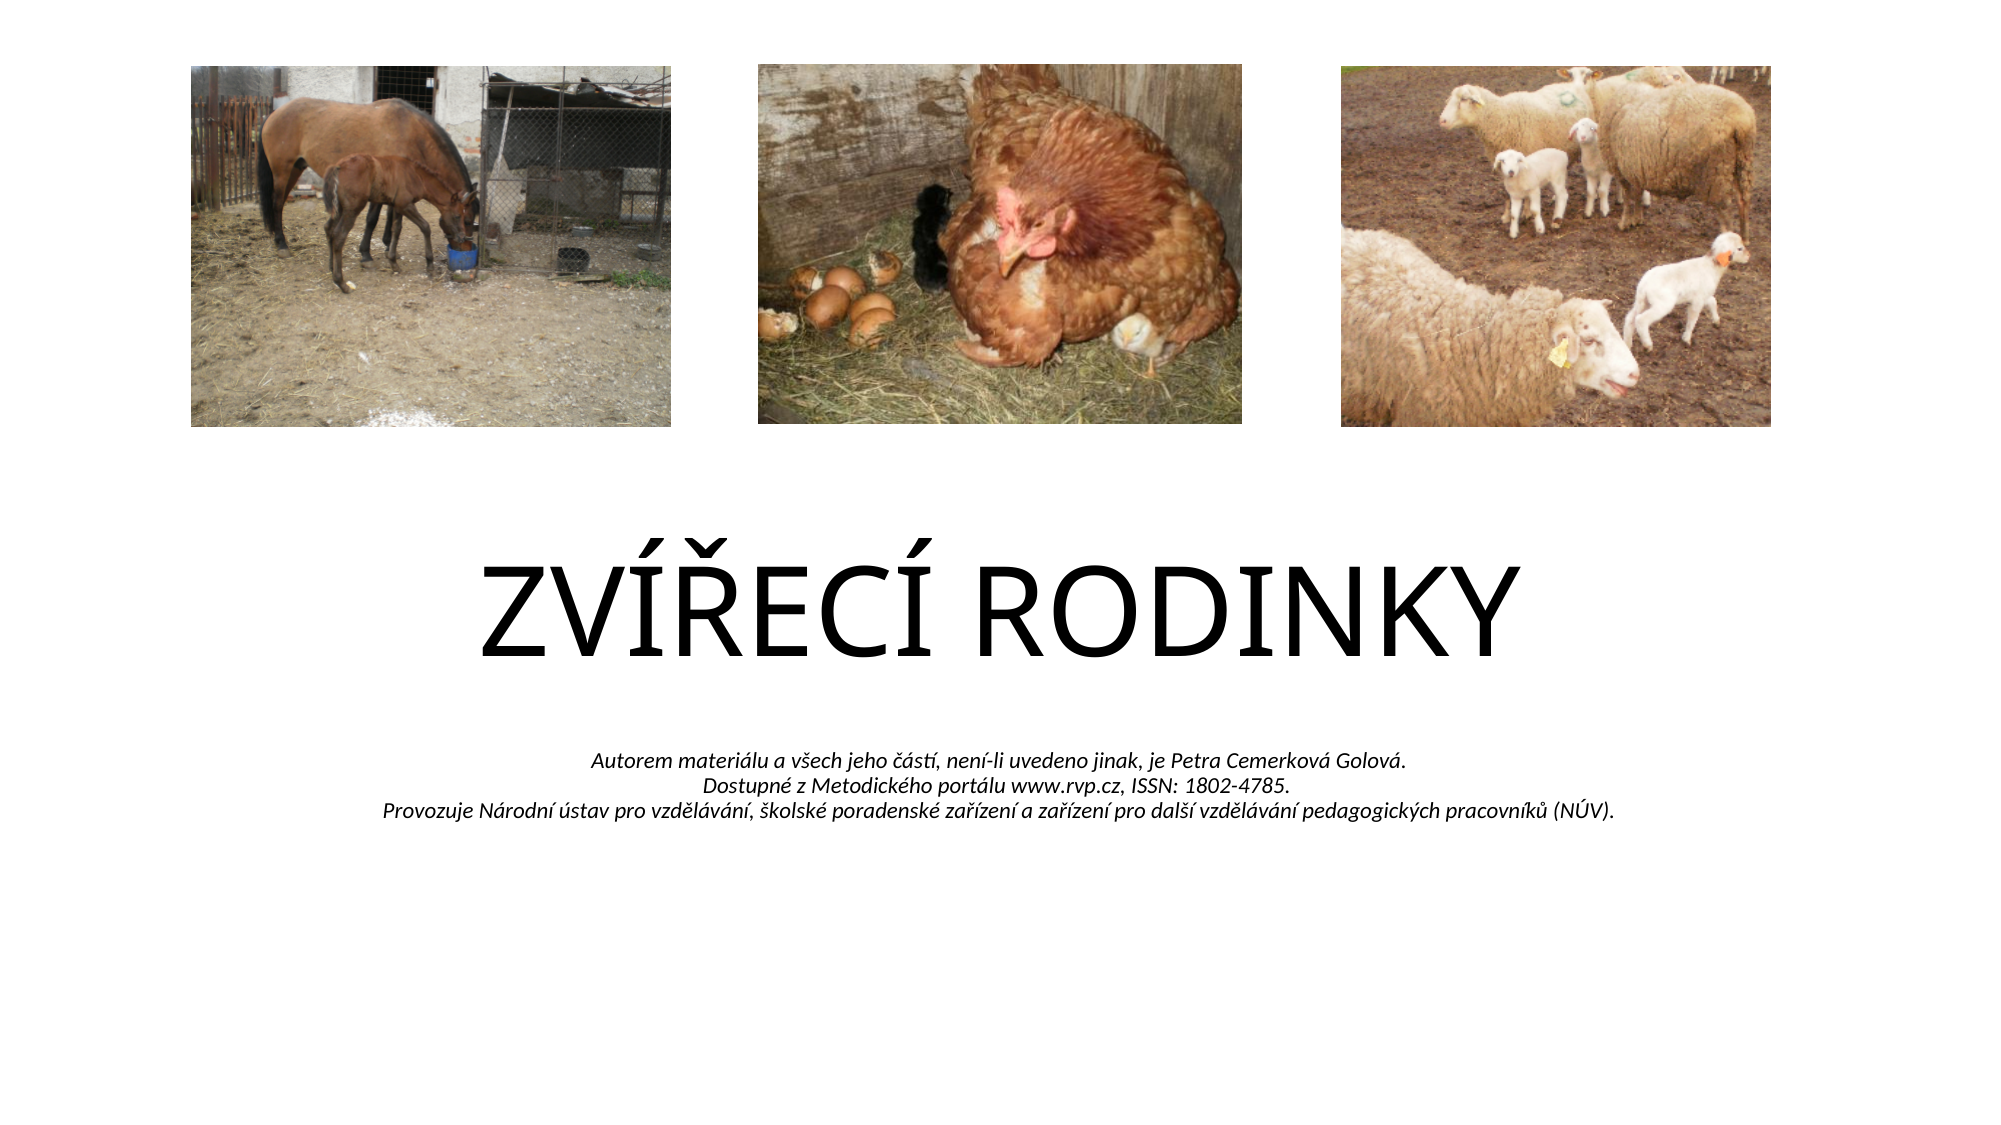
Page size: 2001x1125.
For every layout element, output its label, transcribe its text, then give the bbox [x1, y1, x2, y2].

text_box Autorem materiálu a všech jeho částí, není-li uvedeno jinak, je Petra Cemerková Golová. Dostupné z Metodického portálu www.rvp.cz, ISSN: 1802-4785. Provozuje Národní ústav pro vzdělávání, školské poradenské zařízení a zařízení pro další vzdělávání pedagogických pracovníků (NÚV). [249, 741, 1750, 846]
picture [191, 66, 671, 427]
picture [758, 64, 1242, 424]
title ZVÍŘECÍ RODINKY [249, 184, 1750, 691]
picture [1341, 66, 1771, 427]
